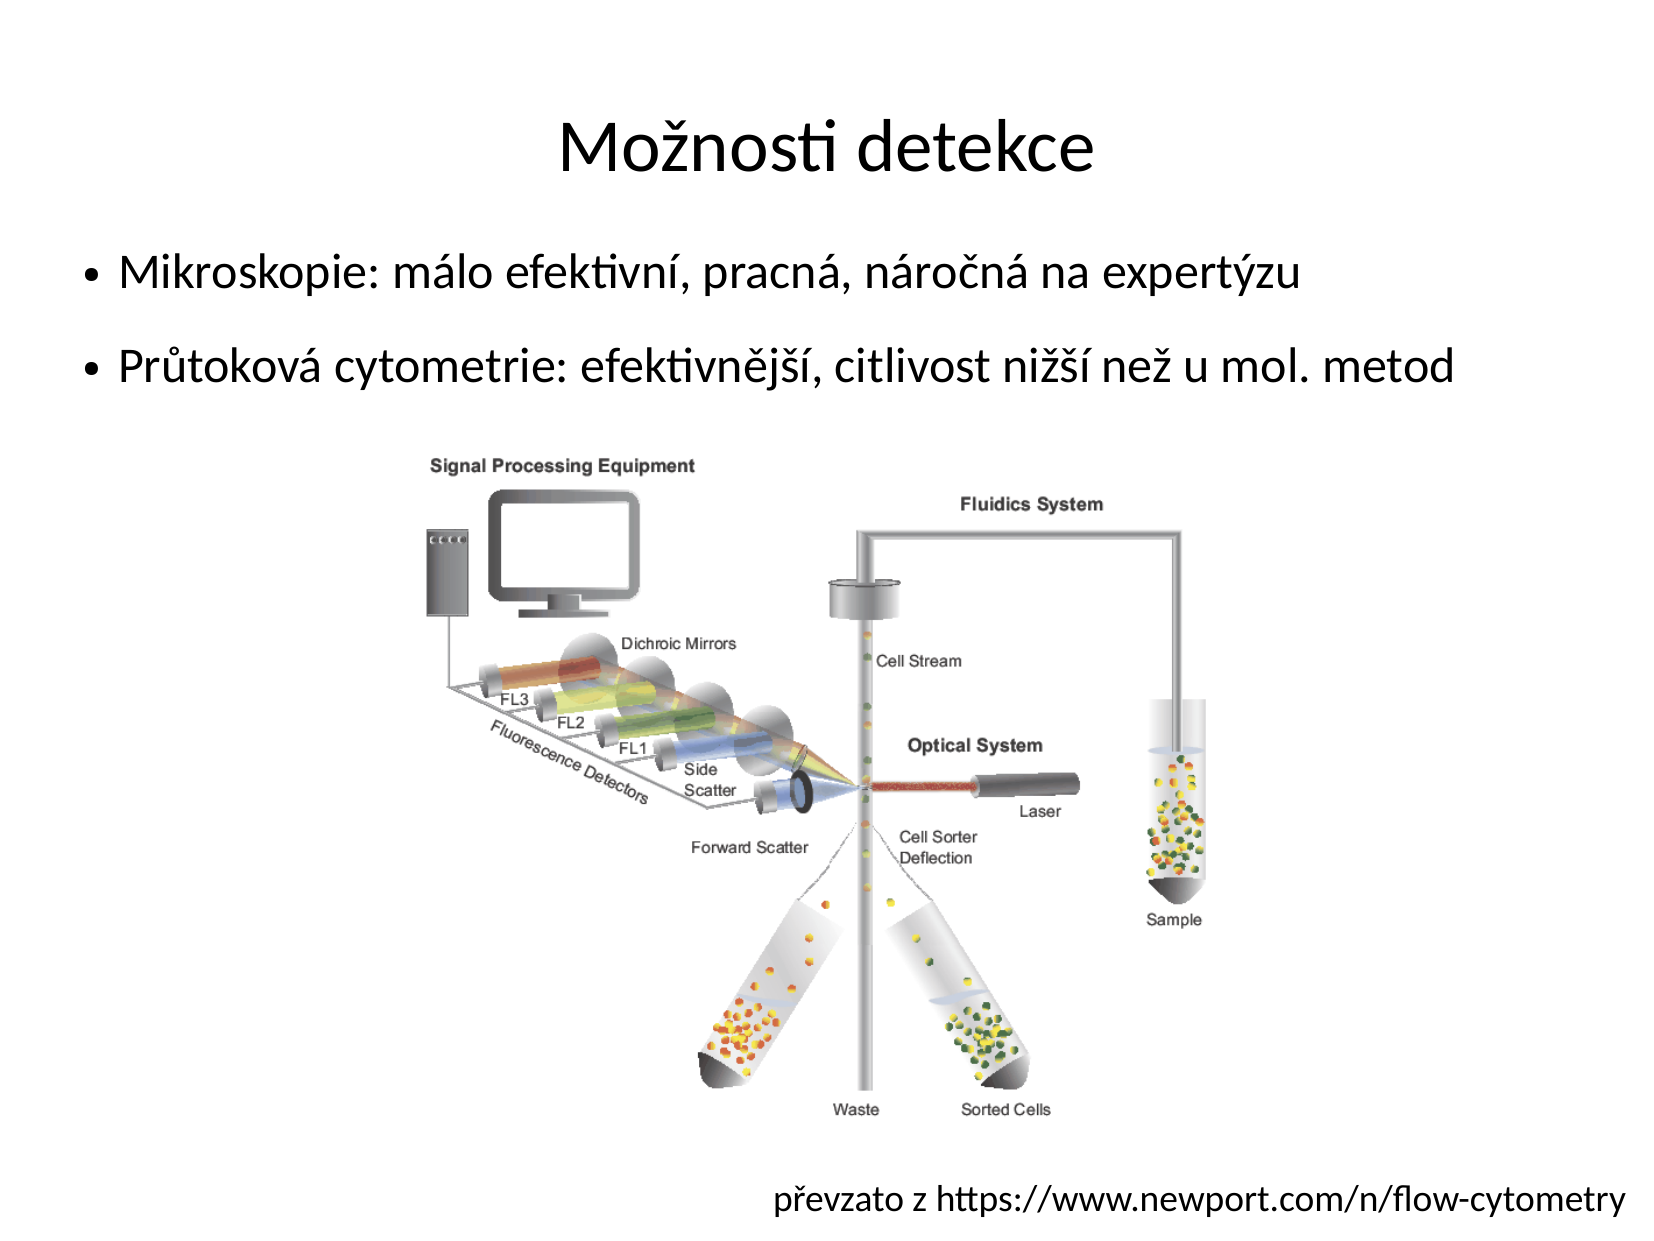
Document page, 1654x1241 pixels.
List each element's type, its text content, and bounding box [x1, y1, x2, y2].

text_box převzato z https://www.newport.com/n/flow-cytometry [758, 1175, 1642, 1229]
subtitle Mikroskopie: málo efektivní, pracná, náročná na expertýzu Průtoková cytometrie: efektivnější, citlivost nižší než u mol. metod [82, 231, 1619, 951]
picture [401, 436, 1228, 1135]
title Možnosti detekce [82, 49, 1571, 231]
